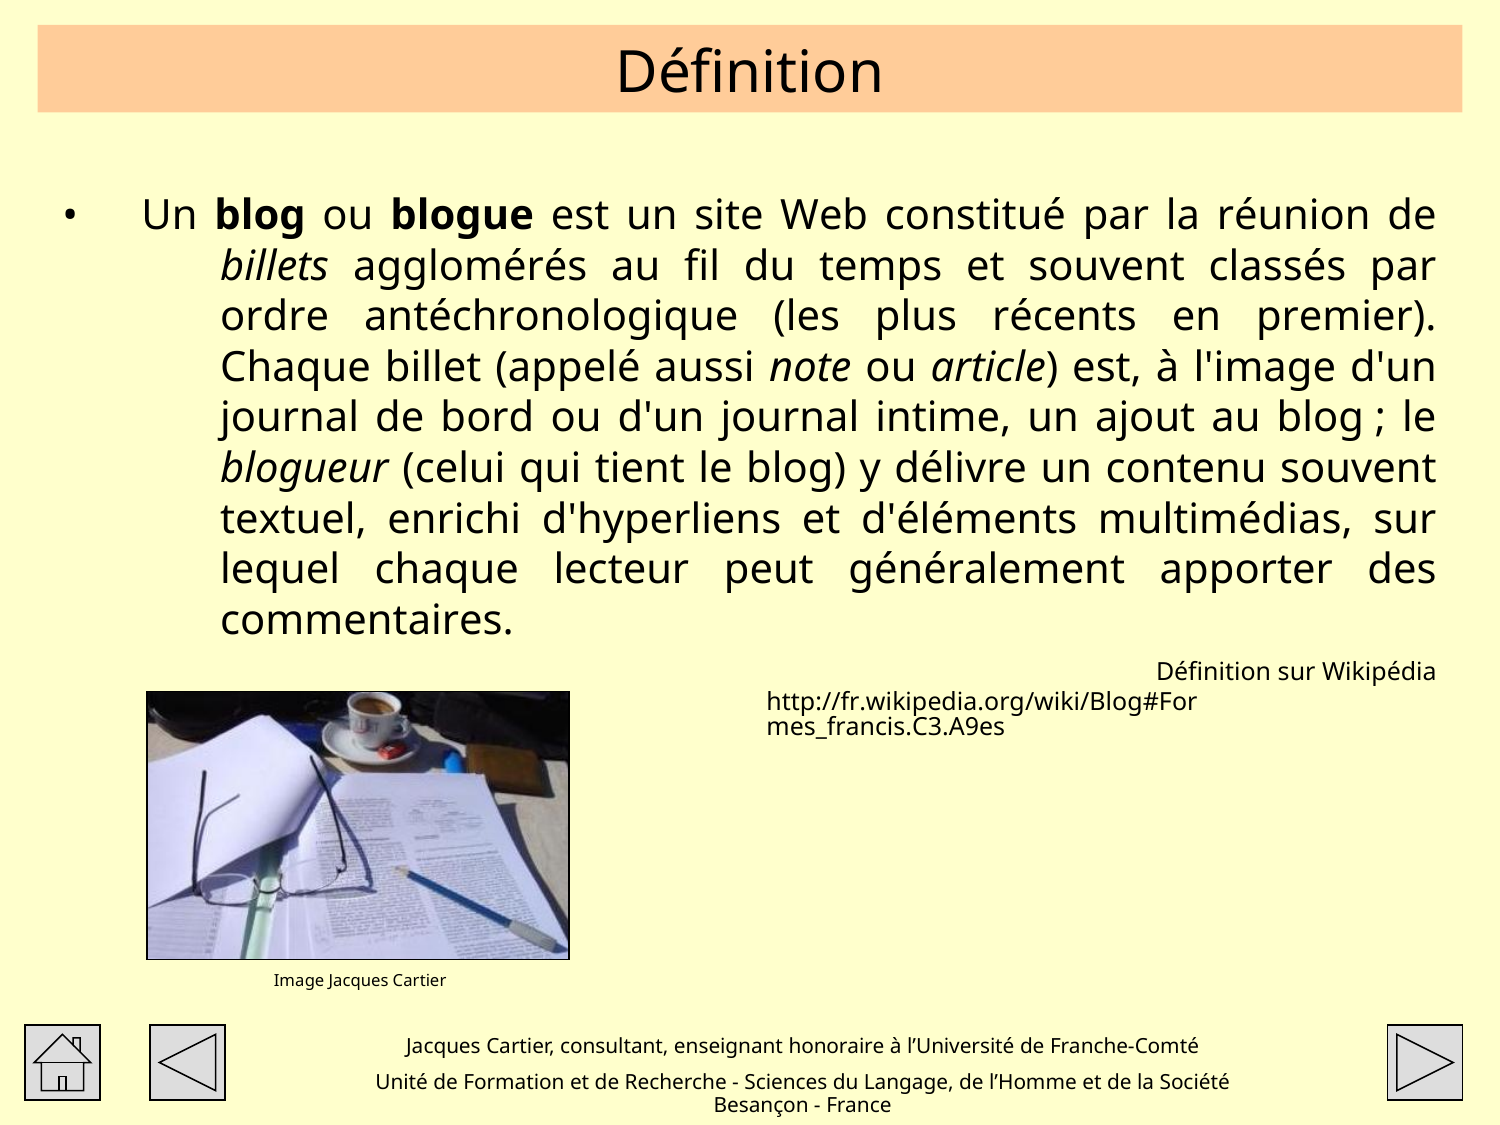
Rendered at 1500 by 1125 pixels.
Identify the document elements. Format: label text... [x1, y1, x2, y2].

picture [147, 692, 569, 959]
title Définition [37, 24, 1463, 113]
list Un blog ou blogue est un site Web constitué par la réunion de billets agglomérés au fil du temps et souvent classés par ordre antéchronologique (les plus récents en premier). Chaque billet (appelé aussi note ou article) est, à l'image d'un journal de bord ou d'un journal intime, un ajout au blog ; le blogueur (celui qui tient le blog) y délivre un contenu souvent textuel, enrichi d'hyperliens et d'éléments multimédias, sur lequel chaque lecteur peut généralement apporter des commentaires. Définition sur Wikipédia http://fr.wikipedia.org/wiki/Blog#Formes_francis.C3.A9es [62, 187, 1438, 975]
text_box Image Jacques Cartier [218, 964, 503, 998]
